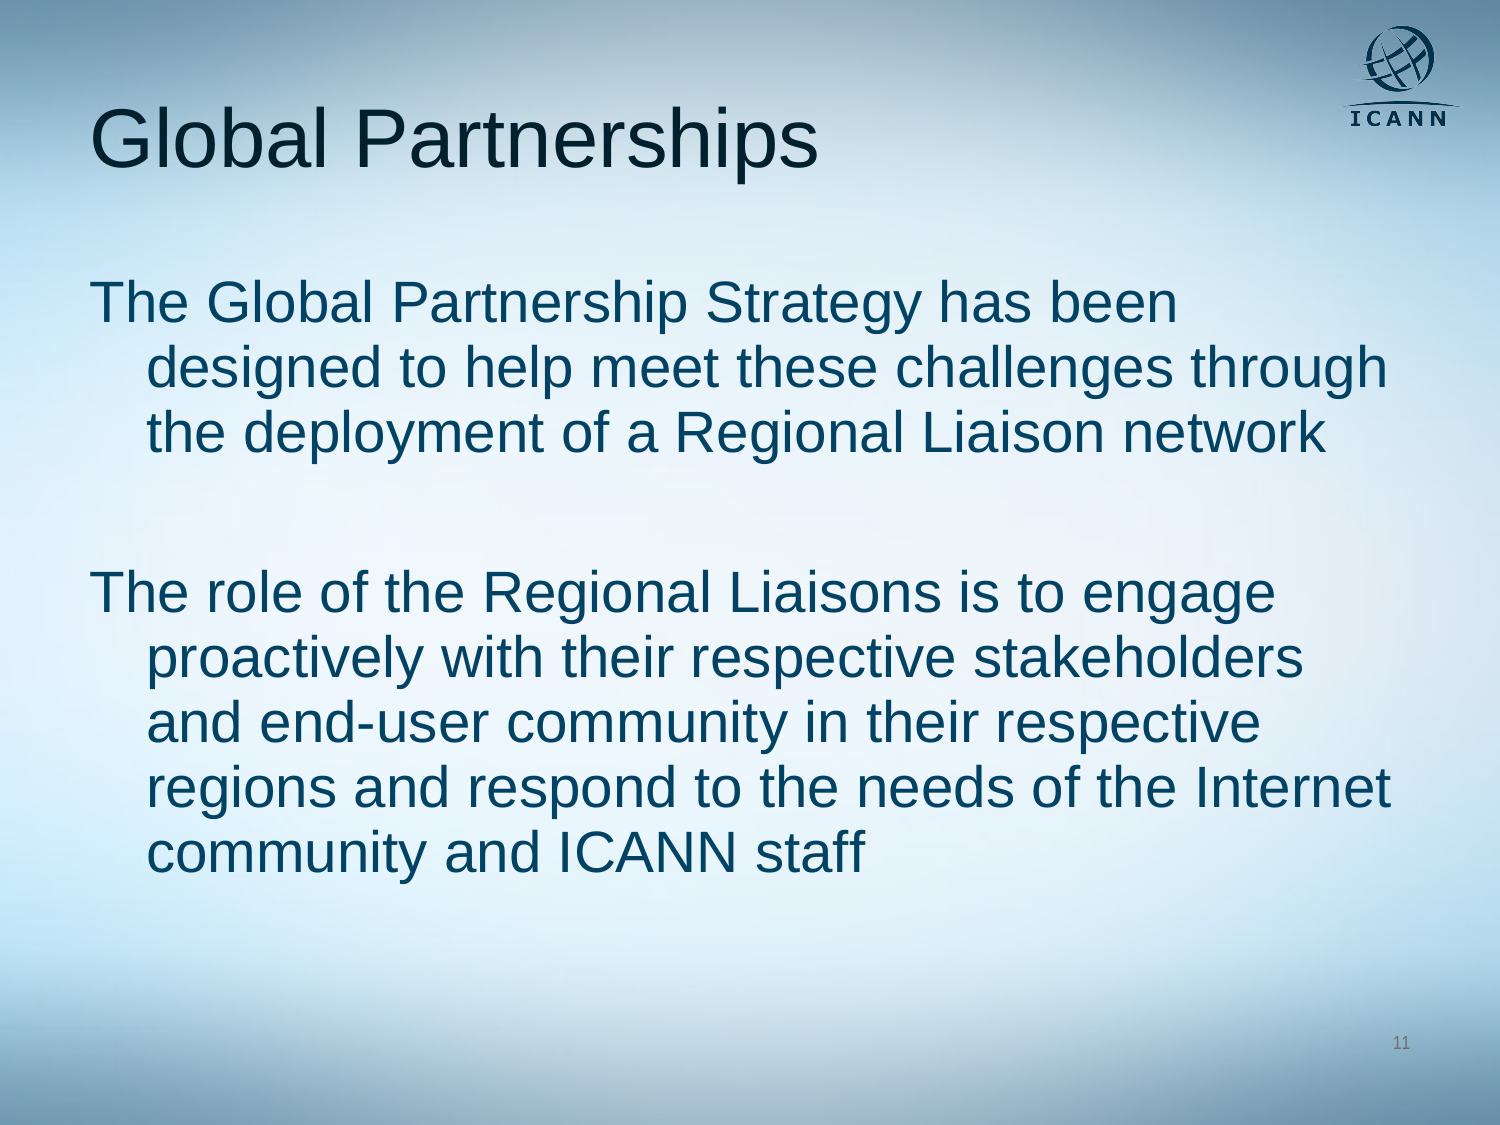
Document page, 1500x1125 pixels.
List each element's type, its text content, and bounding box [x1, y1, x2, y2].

list The Global Partnership Strategy has been designed to help meet these challenges through the deployment of a Regional Liaison network The role of the Regional Liaisons is to engage proactively with their respective stakeholders and end-user community in their respective regions and respond to the needs of the Internet community and ICANN staff [75, 262, 1426, 1022]
picture [0, 0, 1500, 1125]
title Global Partnerships [75, 45, 1426, 233]
